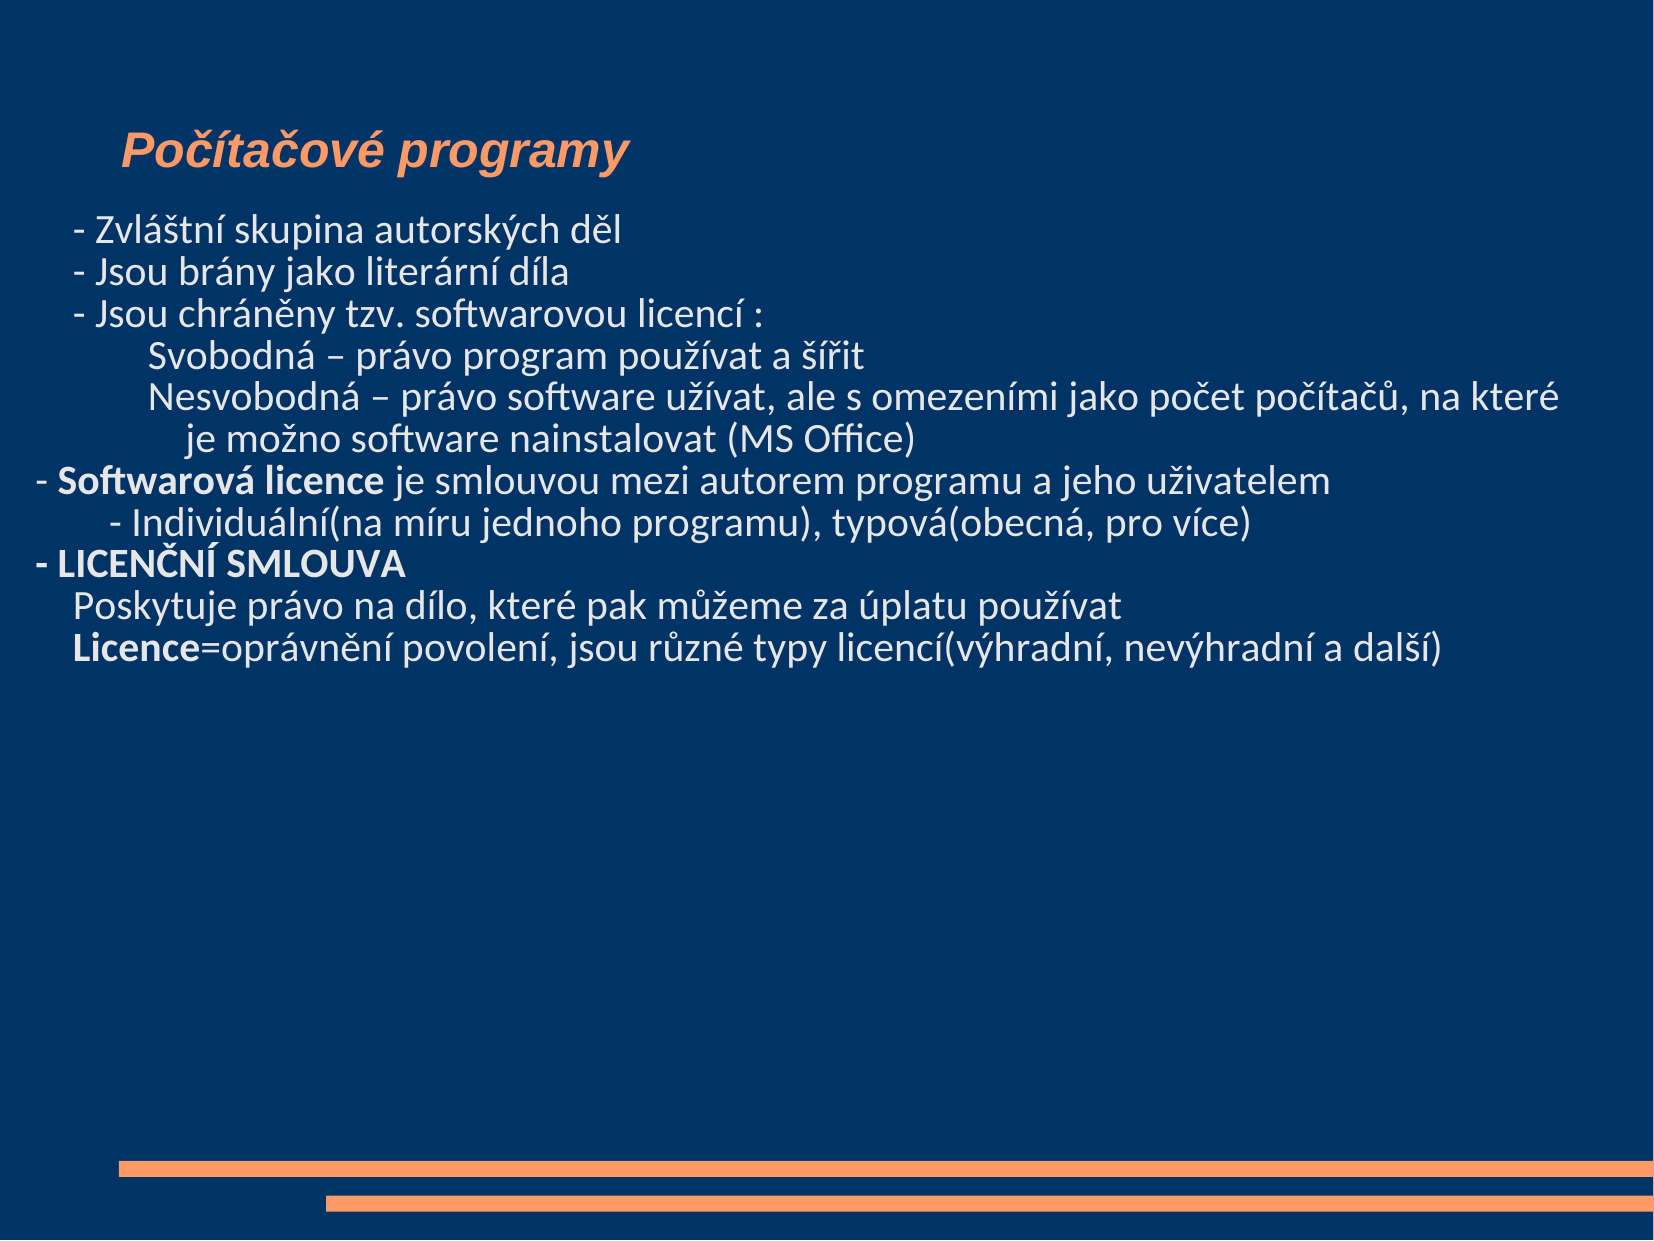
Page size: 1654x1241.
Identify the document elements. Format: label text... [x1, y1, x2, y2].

title Počítačové programy [121, 46, 1534, 212]
list - Zvláštní skupina autorských děl - Jsou brány jako literární díla - Jsou chráněny tzv. softwarovou licencí : Svobodná – právo program používat a šířit Nesvobodná – právo software užívat, ale s omezeními jako počet počítačů, na které je možno software nainstalovat (MS Office) - Softwarová licence je smlouvou mezi autorem programu a jeho uživatelem - Individuální(na míru jednoho programu), typová(obecná, pro více) - LICENČNÍ SMLOUVA Poskytuje právo na dílo, které pak můžeme za úplatu používat Licence=oprávnění povolení, jsou různé typy licencí(výhradní, nevýhradní a další) [35, 212, 1595, 1111]
